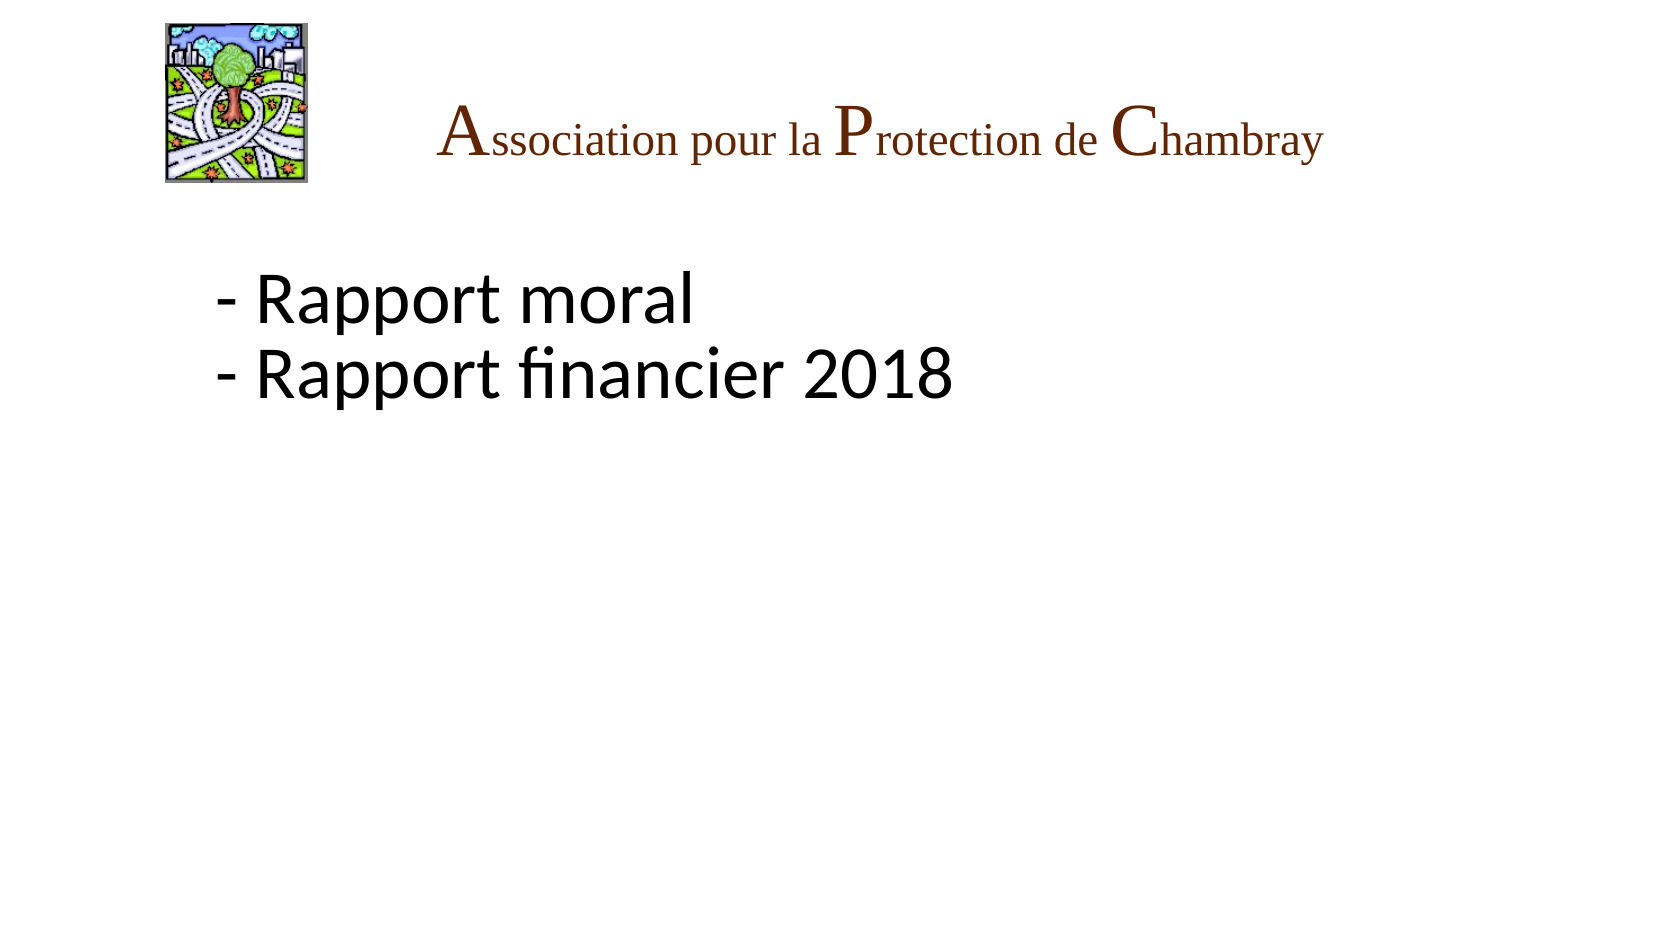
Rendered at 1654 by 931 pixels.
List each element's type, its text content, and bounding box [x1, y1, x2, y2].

picture [165, 23, 308, 183]
text_box Association pour la Protection de Chambray [422, 81, 1446, 180]
text_box - Rapport moral - Rapport financier 2018 [200, 259, 1453, 801]
